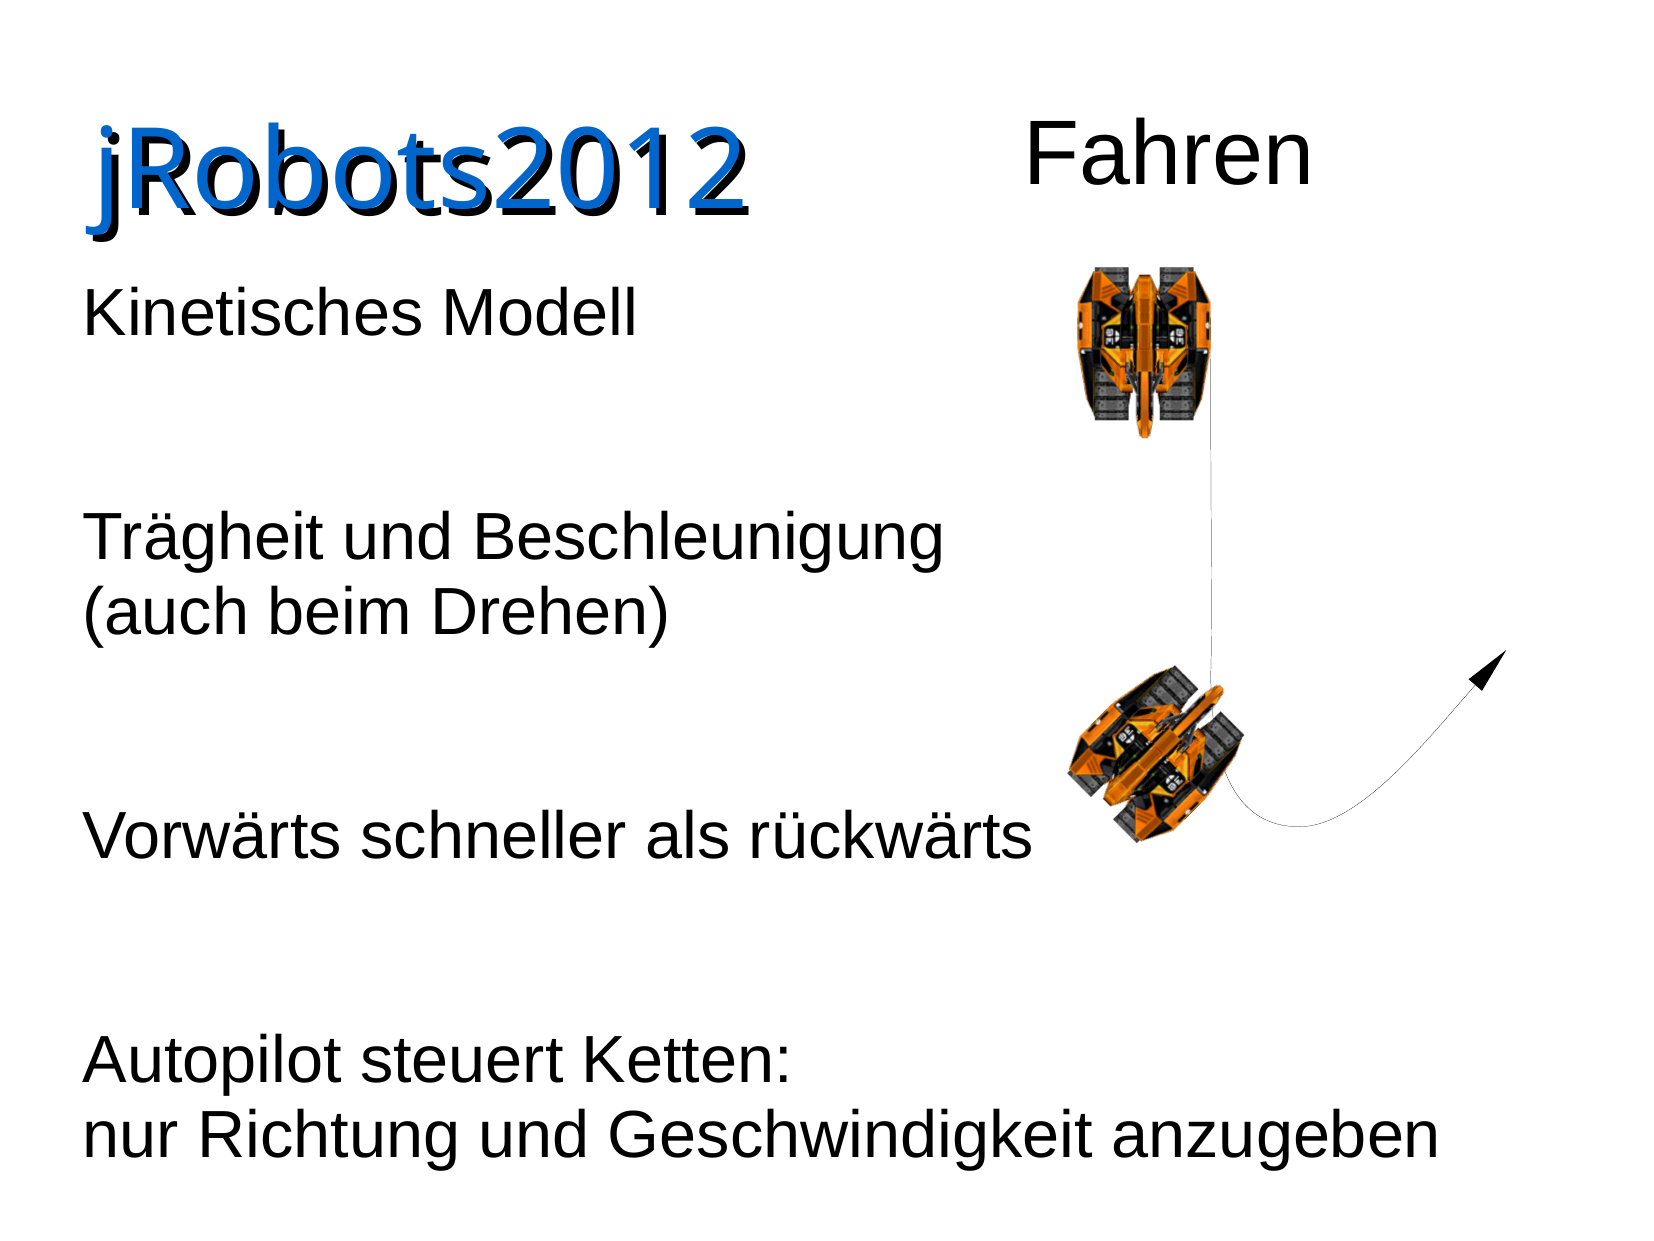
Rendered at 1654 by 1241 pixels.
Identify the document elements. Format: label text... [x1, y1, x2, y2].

subtitle Kinetisches Modell Trägheit und Beschleunigung (auch beim Drehen) Vorwärts schneller als rückwärts Autopilot steuert Ketten: nur Richtung und Geschwindigkeit anzugeben [82, 265, 1571, 1182]
picture [1077, 265, 1211, 439]
title Fahren [767, 44, 1571, 262]
picture [1053, 639, 1270, 857]
